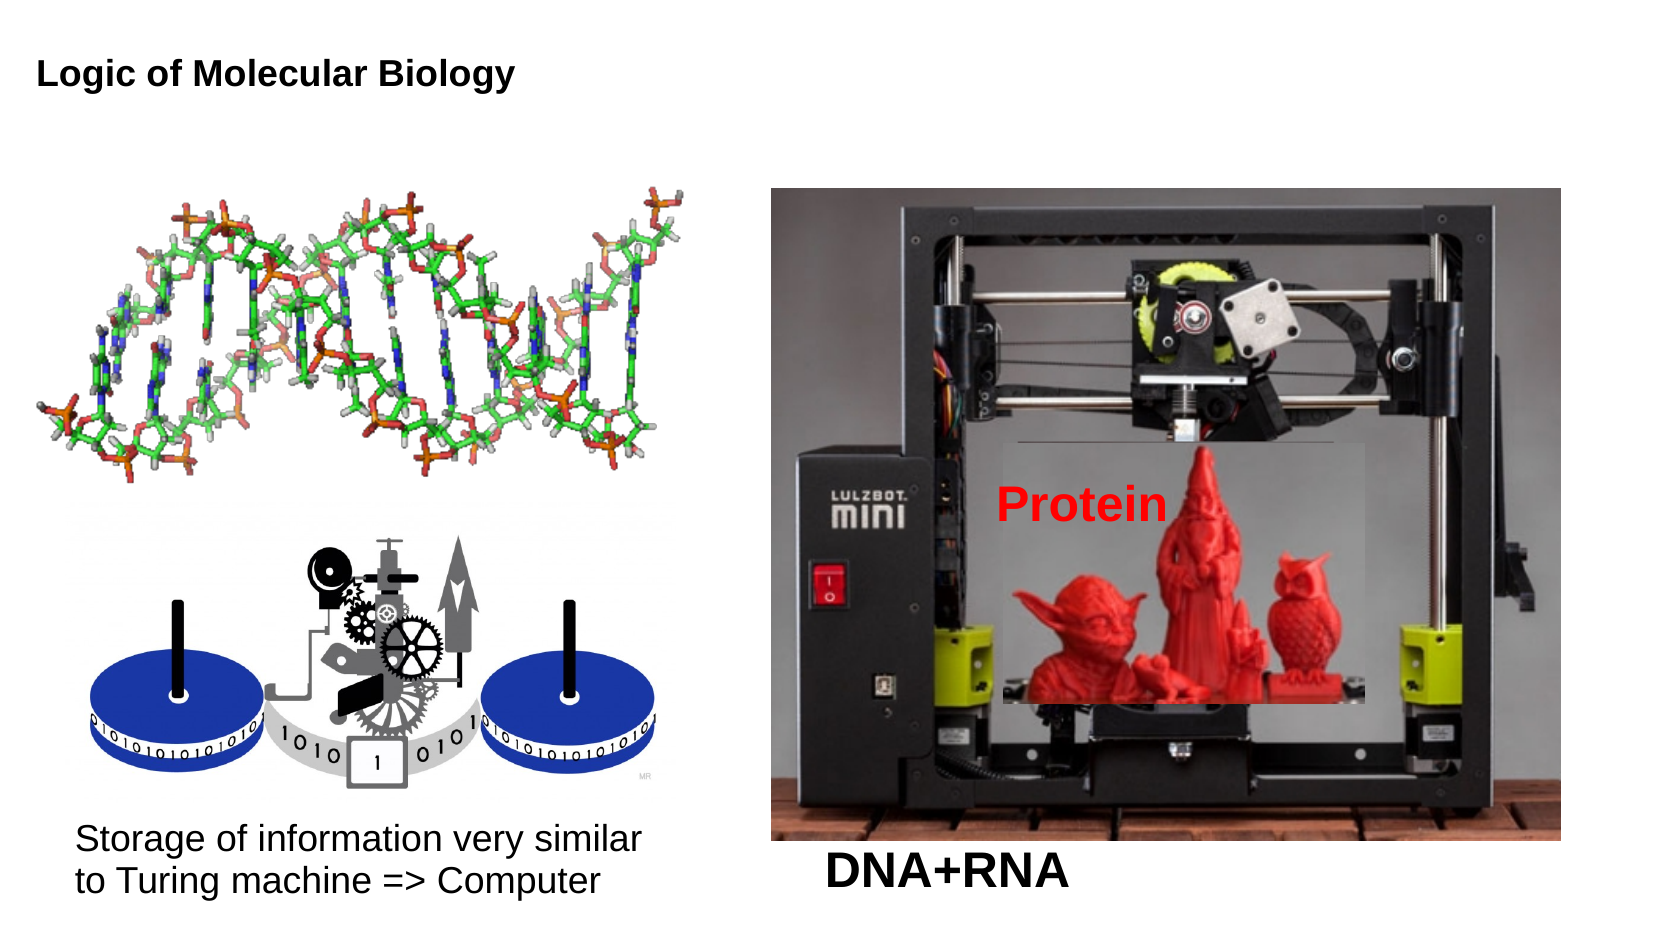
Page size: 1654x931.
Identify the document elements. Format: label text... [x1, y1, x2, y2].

text_box Logic of Molecular Biology [21, 45, 532, 103]
text_box DNA+RNA [810, 835, 1246, 906]
picture [771, 188, 1561, 841]
text_box Storage of information very similar to Turing machine => Computer [60, 810, 691, 909]
text_box Protein [981, 469, 1417, 540]
picture [0, 113, 747, 803]
